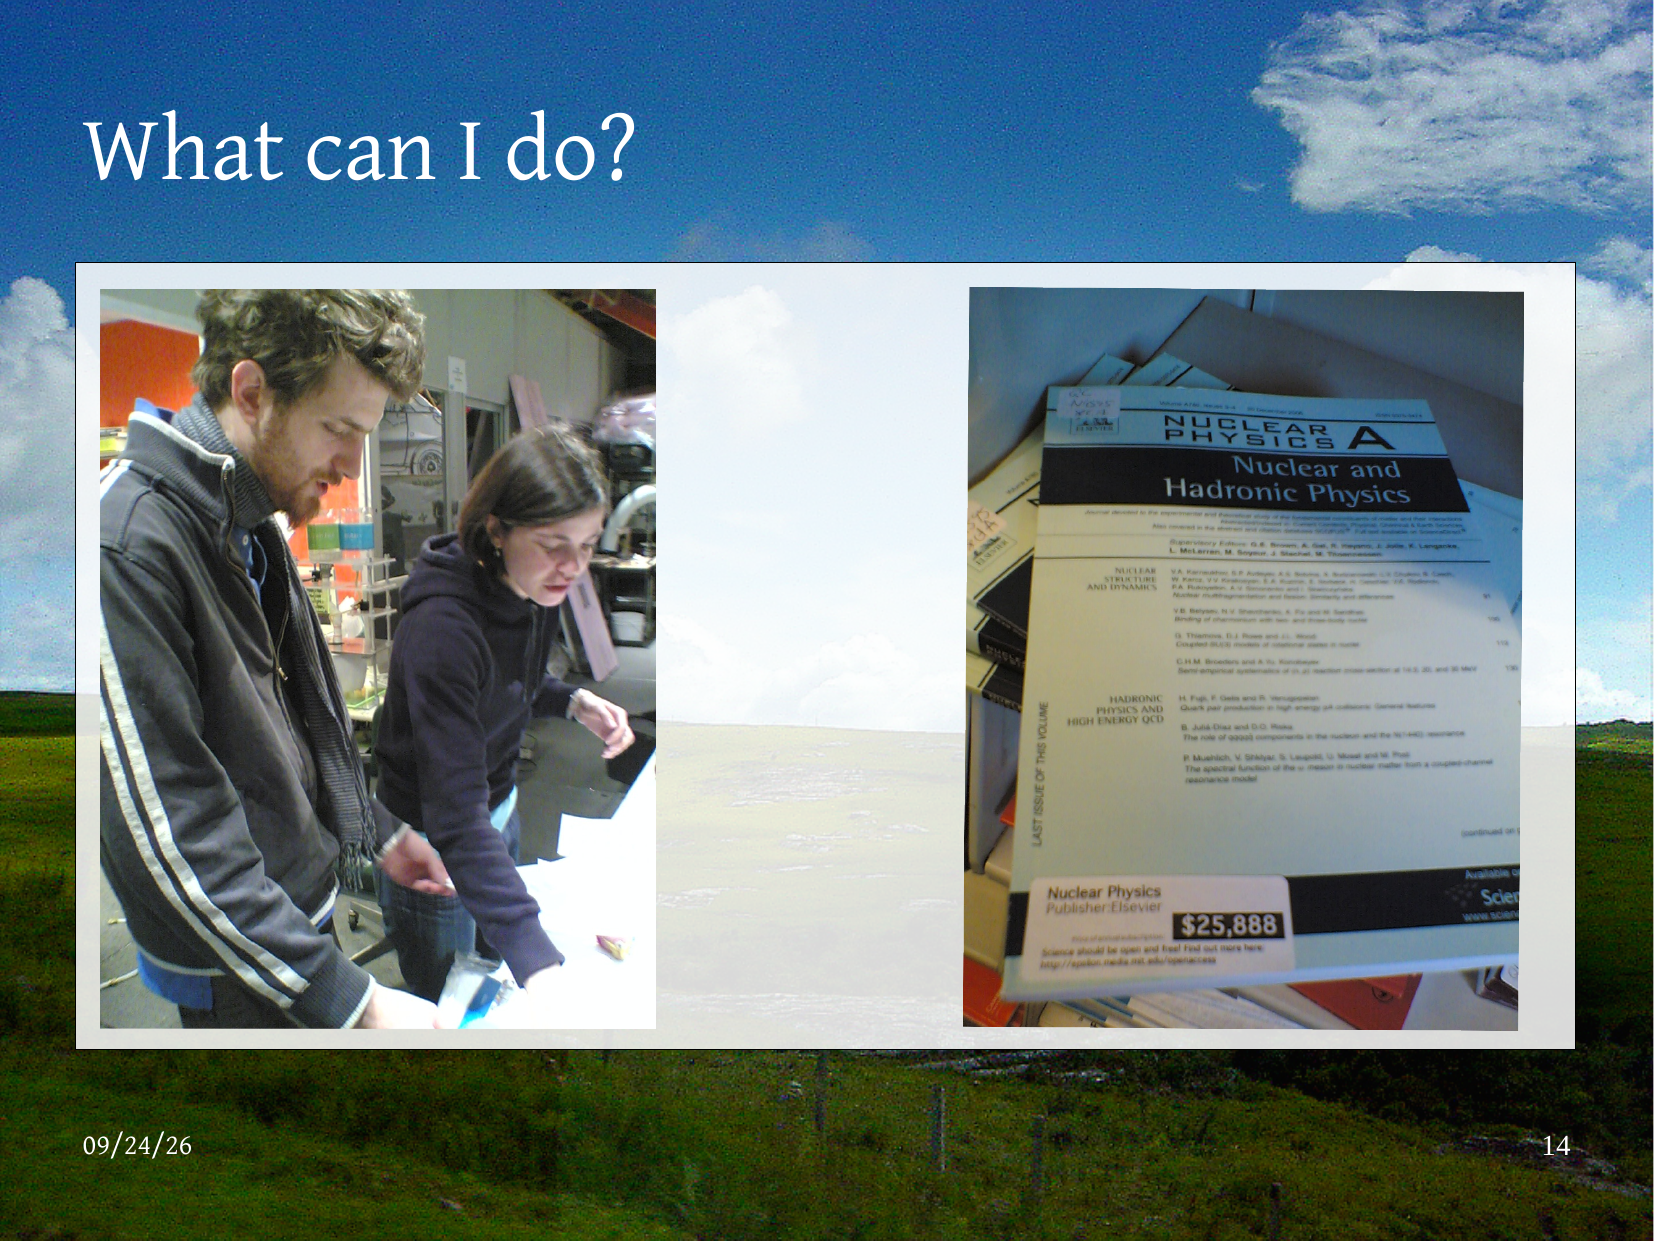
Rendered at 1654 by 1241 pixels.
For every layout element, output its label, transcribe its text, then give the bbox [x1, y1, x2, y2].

picture [0, 0, 1654, 1241]
title What can I do? [82, 49, 1571, 257]
